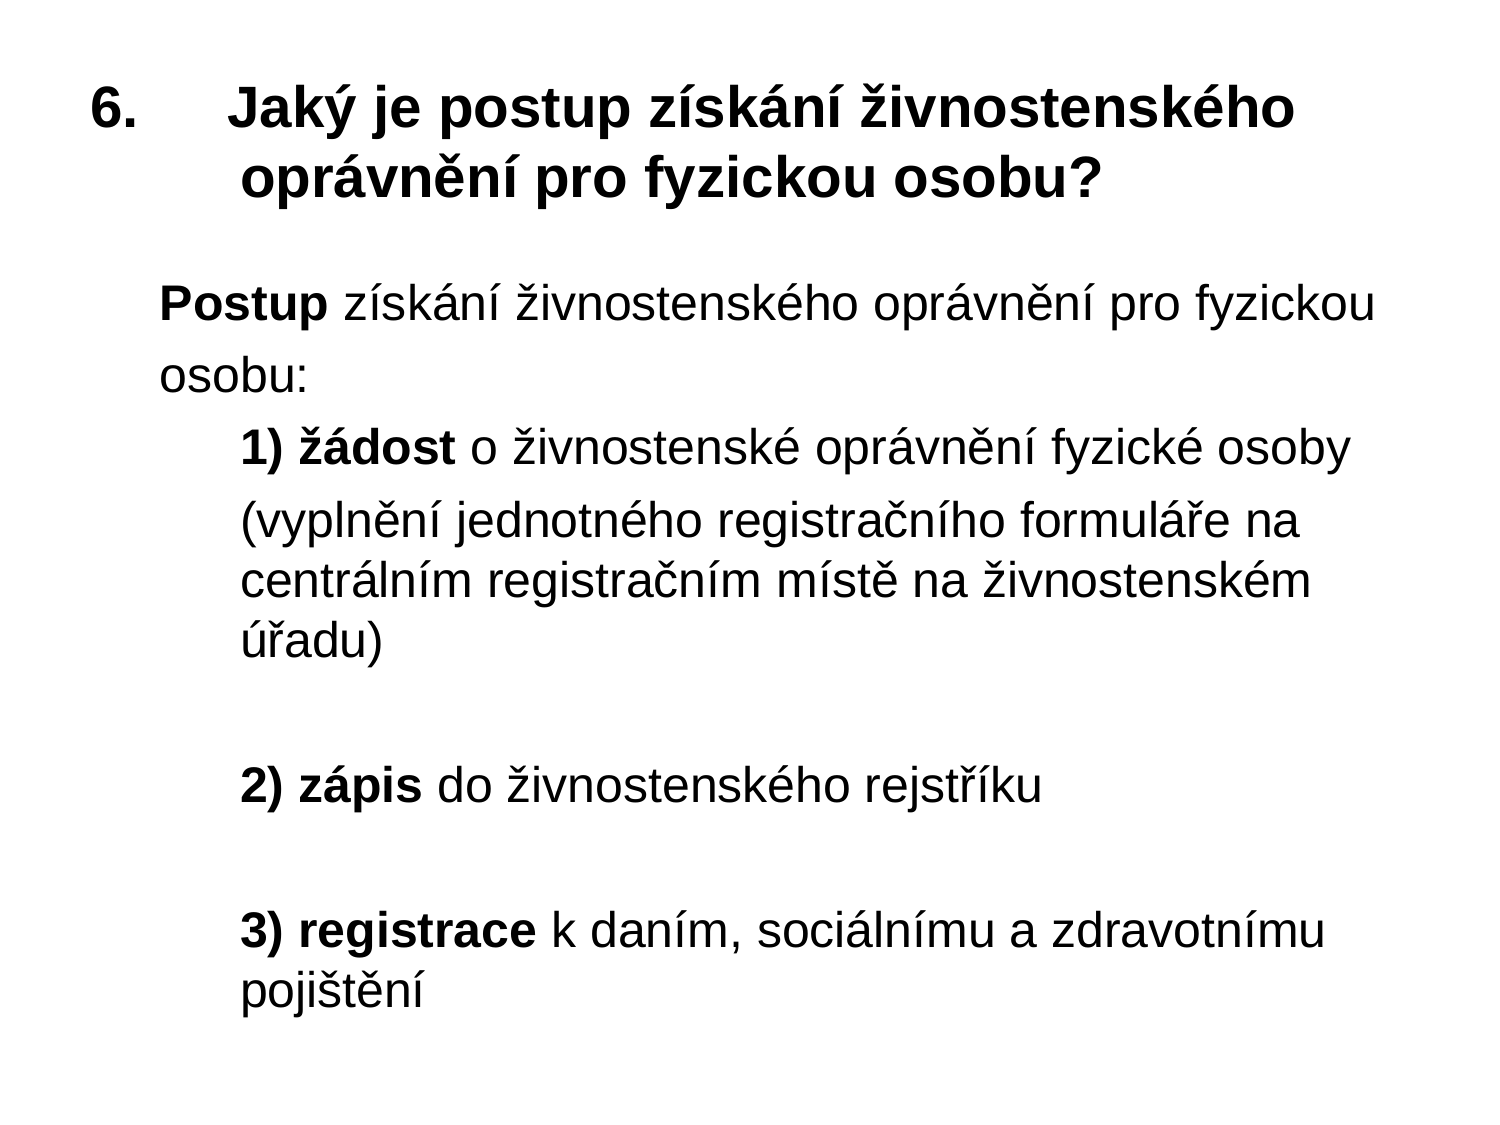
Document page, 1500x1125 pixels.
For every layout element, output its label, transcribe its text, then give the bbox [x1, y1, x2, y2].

list Postup získání živnostenského oprávnění pro fyzickou osobu: 1) žádost o živnostenské oprávnění fyzické osoby (vyplnění jednotného registračního formuláře na centrálním registračním místě na živnostenském úřadu) 2) zápis do živnostenského rejstříku 3) registrace k daním, sociálnímu a zdravotnímu pojištění [75, 262, 1426, 1098]
title Jaký je postup získání živnostenského oprávnění pro fyzickou osobu? [75, 45, 1426, 233]
